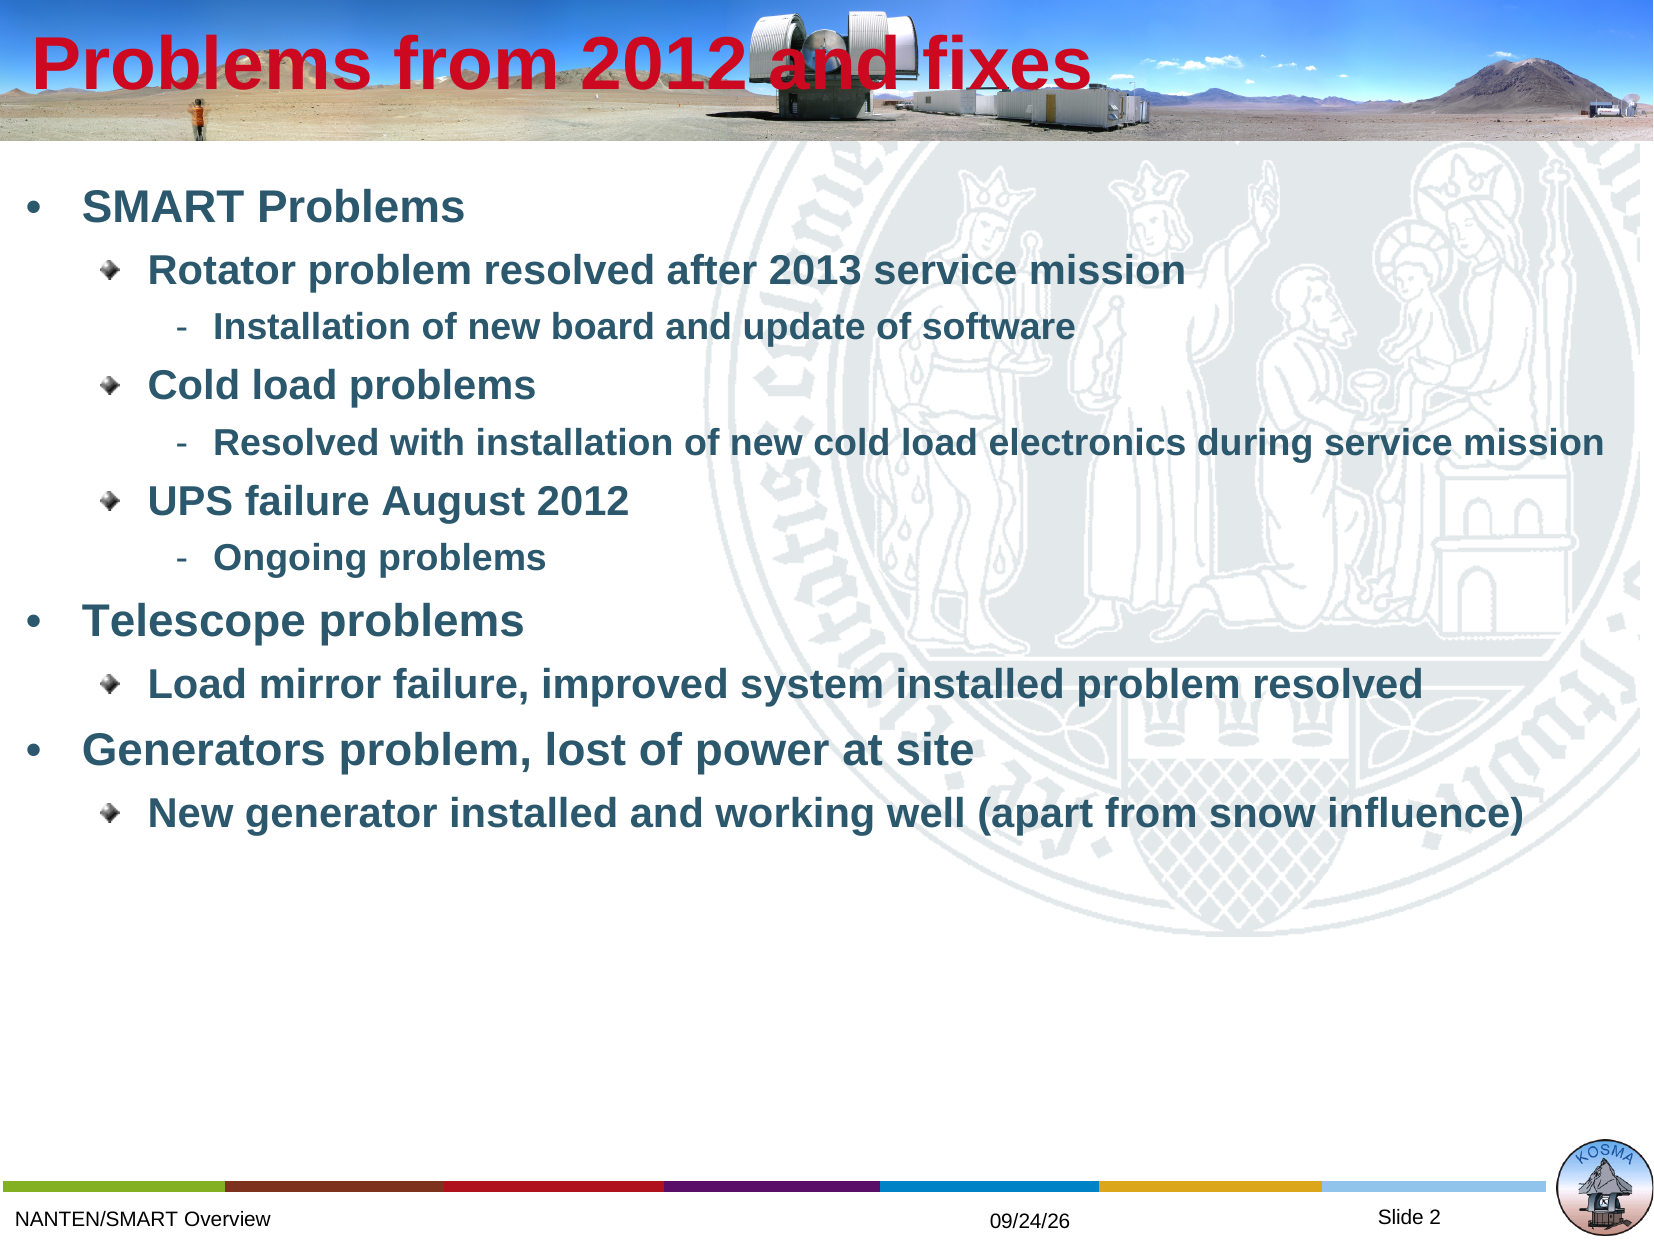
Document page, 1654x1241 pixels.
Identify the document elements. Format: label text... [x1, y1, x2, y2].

list SMART Problems Rotator problem resolved after 2013 service mission Installation of new board and update of software Cold load problems Resolved with installation of new cold load electronics during service mission UPS failure August 2012 Ongoing problems Telescope problems Load mirror failure, improved system installed problem resolved Generators problem, lost of power at site New generator installed and working well (apart from snow influence) [25, 181, 1628, 1171]
picture [1556, 1139, 1654, 1236]
picture [0, 0, 1653, 937]
title Problems from 2012 and fixes [31, 17, 1623, 111]
